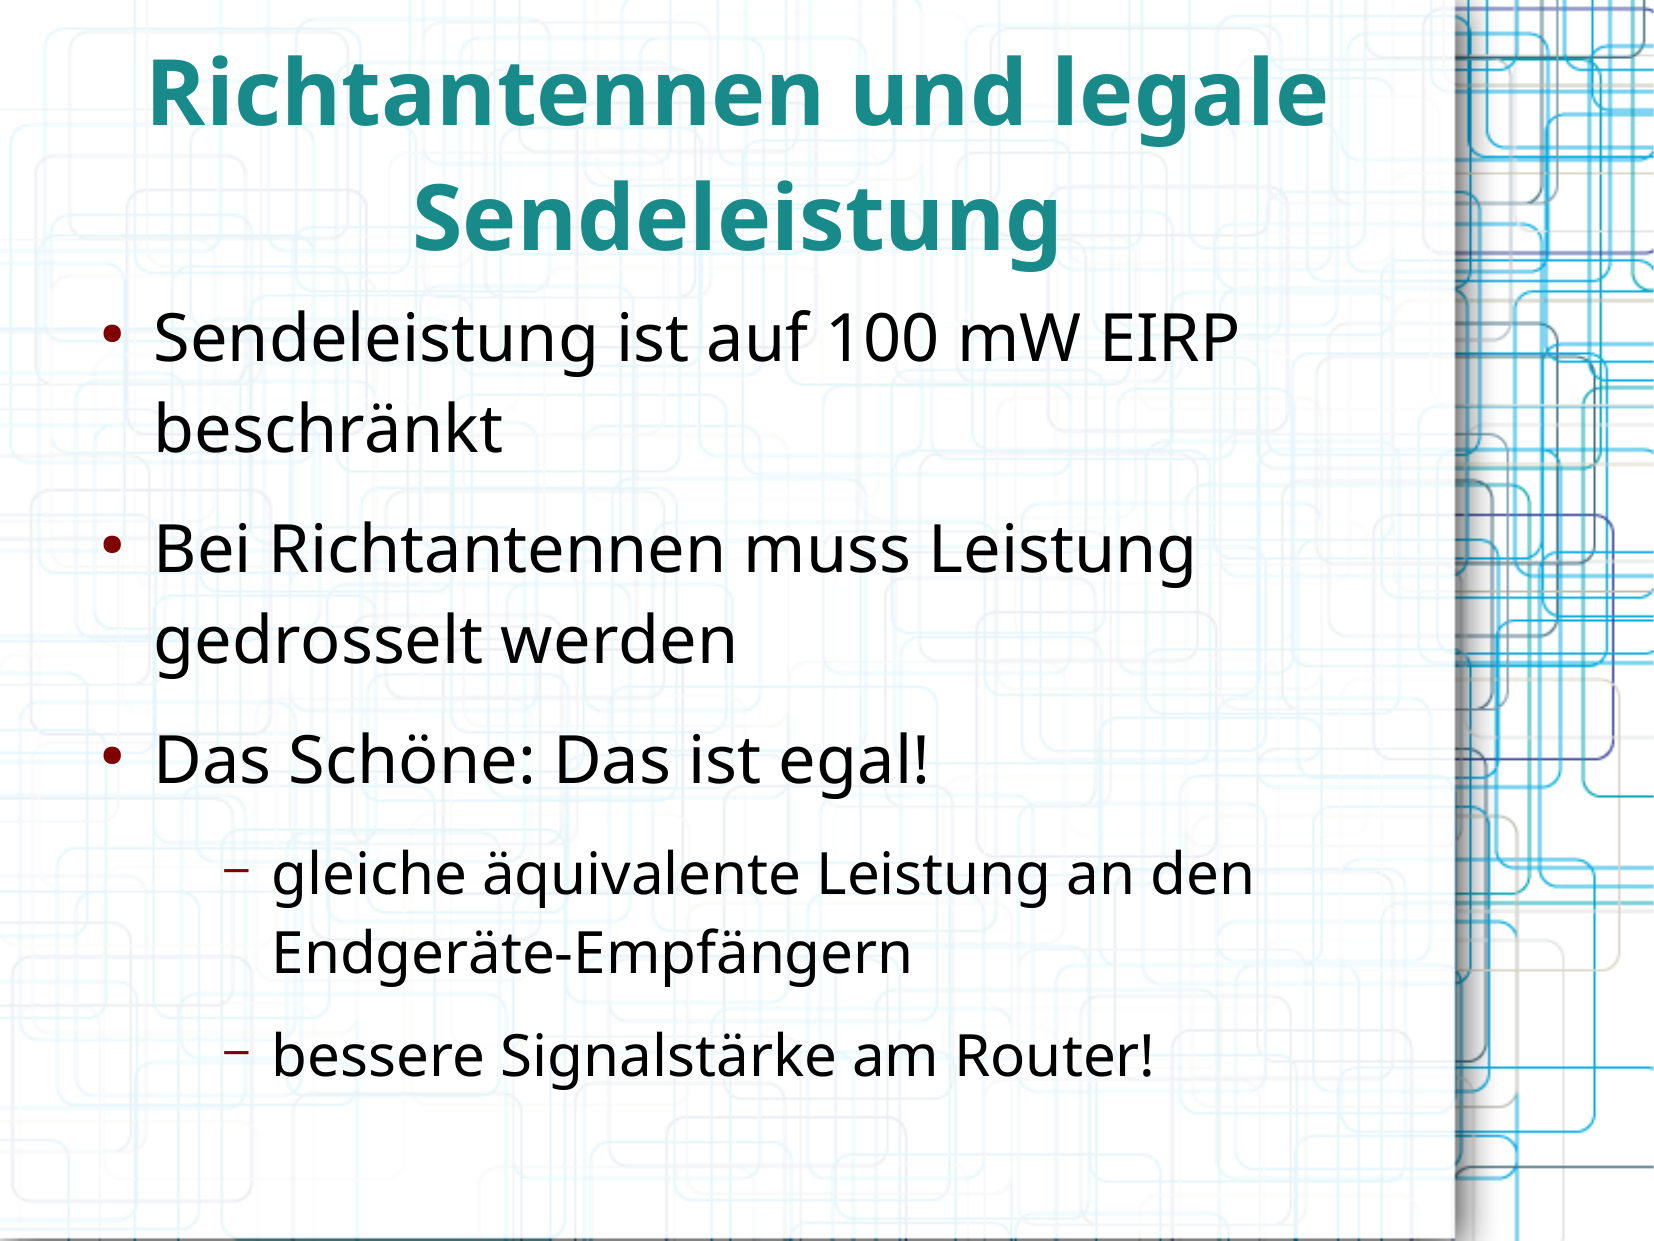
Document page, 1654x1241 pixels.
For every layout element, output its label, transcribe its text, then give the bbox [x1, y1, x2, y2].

list Sendeleistung ist auf 100 mW EIRP beschränkt Bei Richtantennen muss Leistung gedrosselt werden Das Schöne: Das ist egal! gleiche äquivalente Leistung an den Endgeräte-Empfängern bessere Signalstärke am Router! [82, 290, 1418, 1010]
picture [0, 0, 1654, 1241]
title Richtantennen und legale Sendeleistung [59, 49, 1418, 257]
